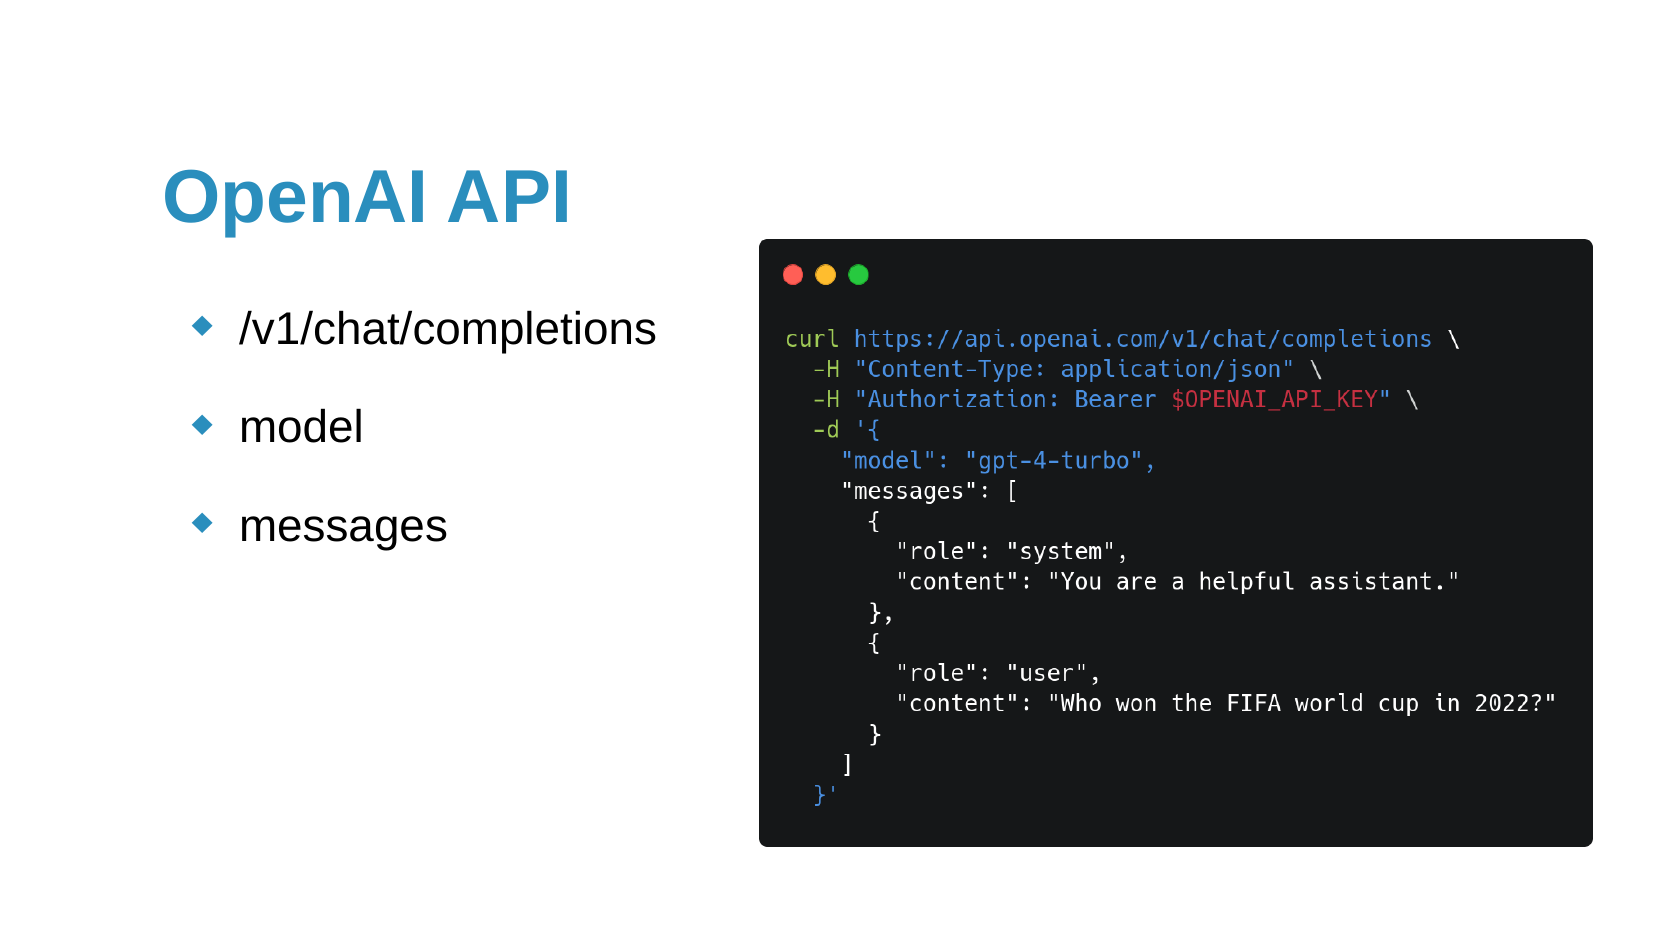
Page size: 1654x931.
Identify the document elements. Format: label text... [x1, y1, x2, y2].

text_box OpenAI API [147, 147, 667, 331]
picture [667, 147, 1654, 931]
text_box /v1/chat/completions model messages [177, 295, 667, 931]
